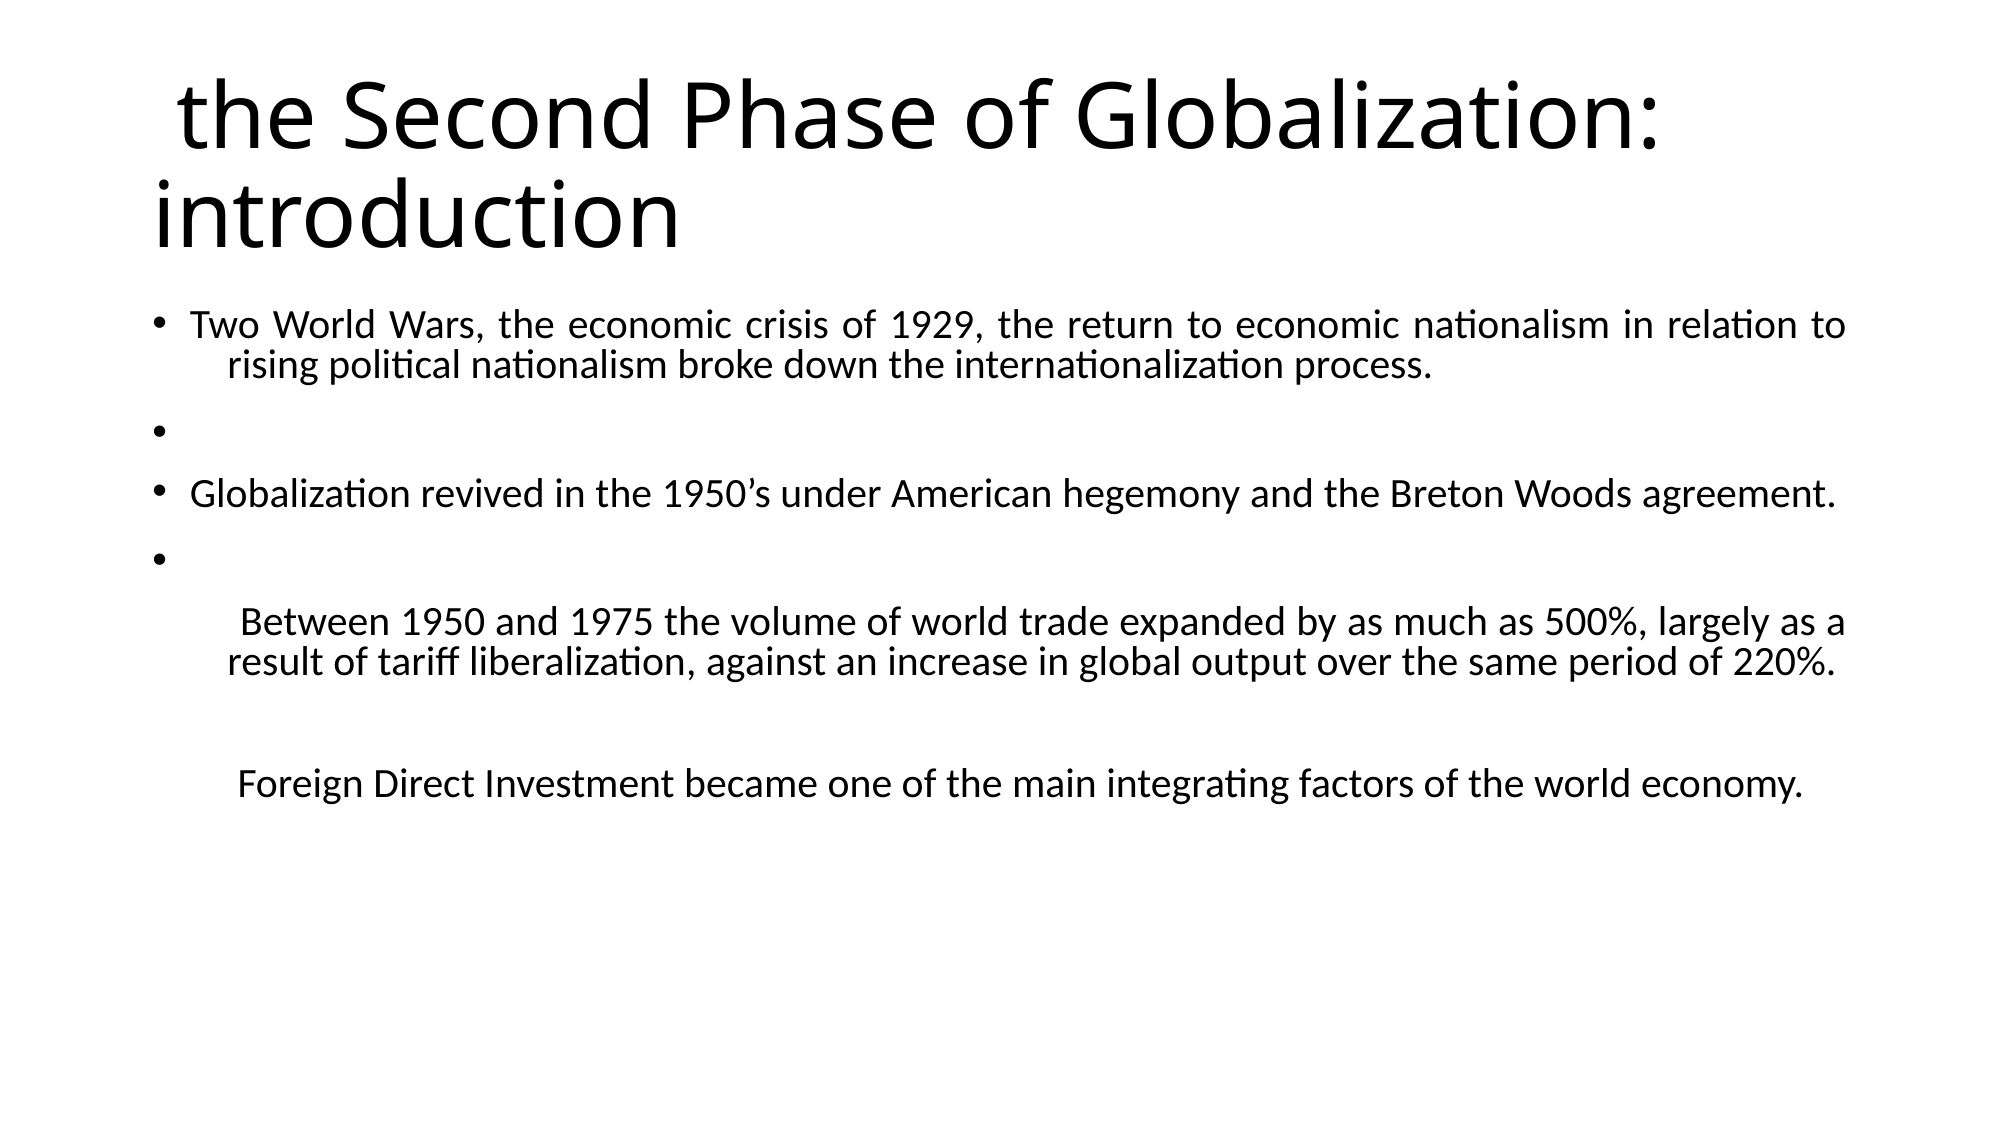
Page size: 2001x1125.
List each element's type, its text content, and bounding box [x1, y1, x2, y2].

title the Second Phase of Globalization: introduction [137, 59, 1863, 278]
list Two World Wars, the economic crisis of 1929, the return to economic nationalism in relation to rising political nationalism broke down the internationalization process. Globalization revived in the 1950’s under American hegemony and the Breton Woods agreement. Between 1950 and 1975 the volume of world trade expanded by as much as 500%, largely as a result of tariff liberalization, against an increase in global output over the same period of 220%. Foreign Direct Investment became one of the main integrating factors of the world economy. [137, 299, 1863, 1014]
